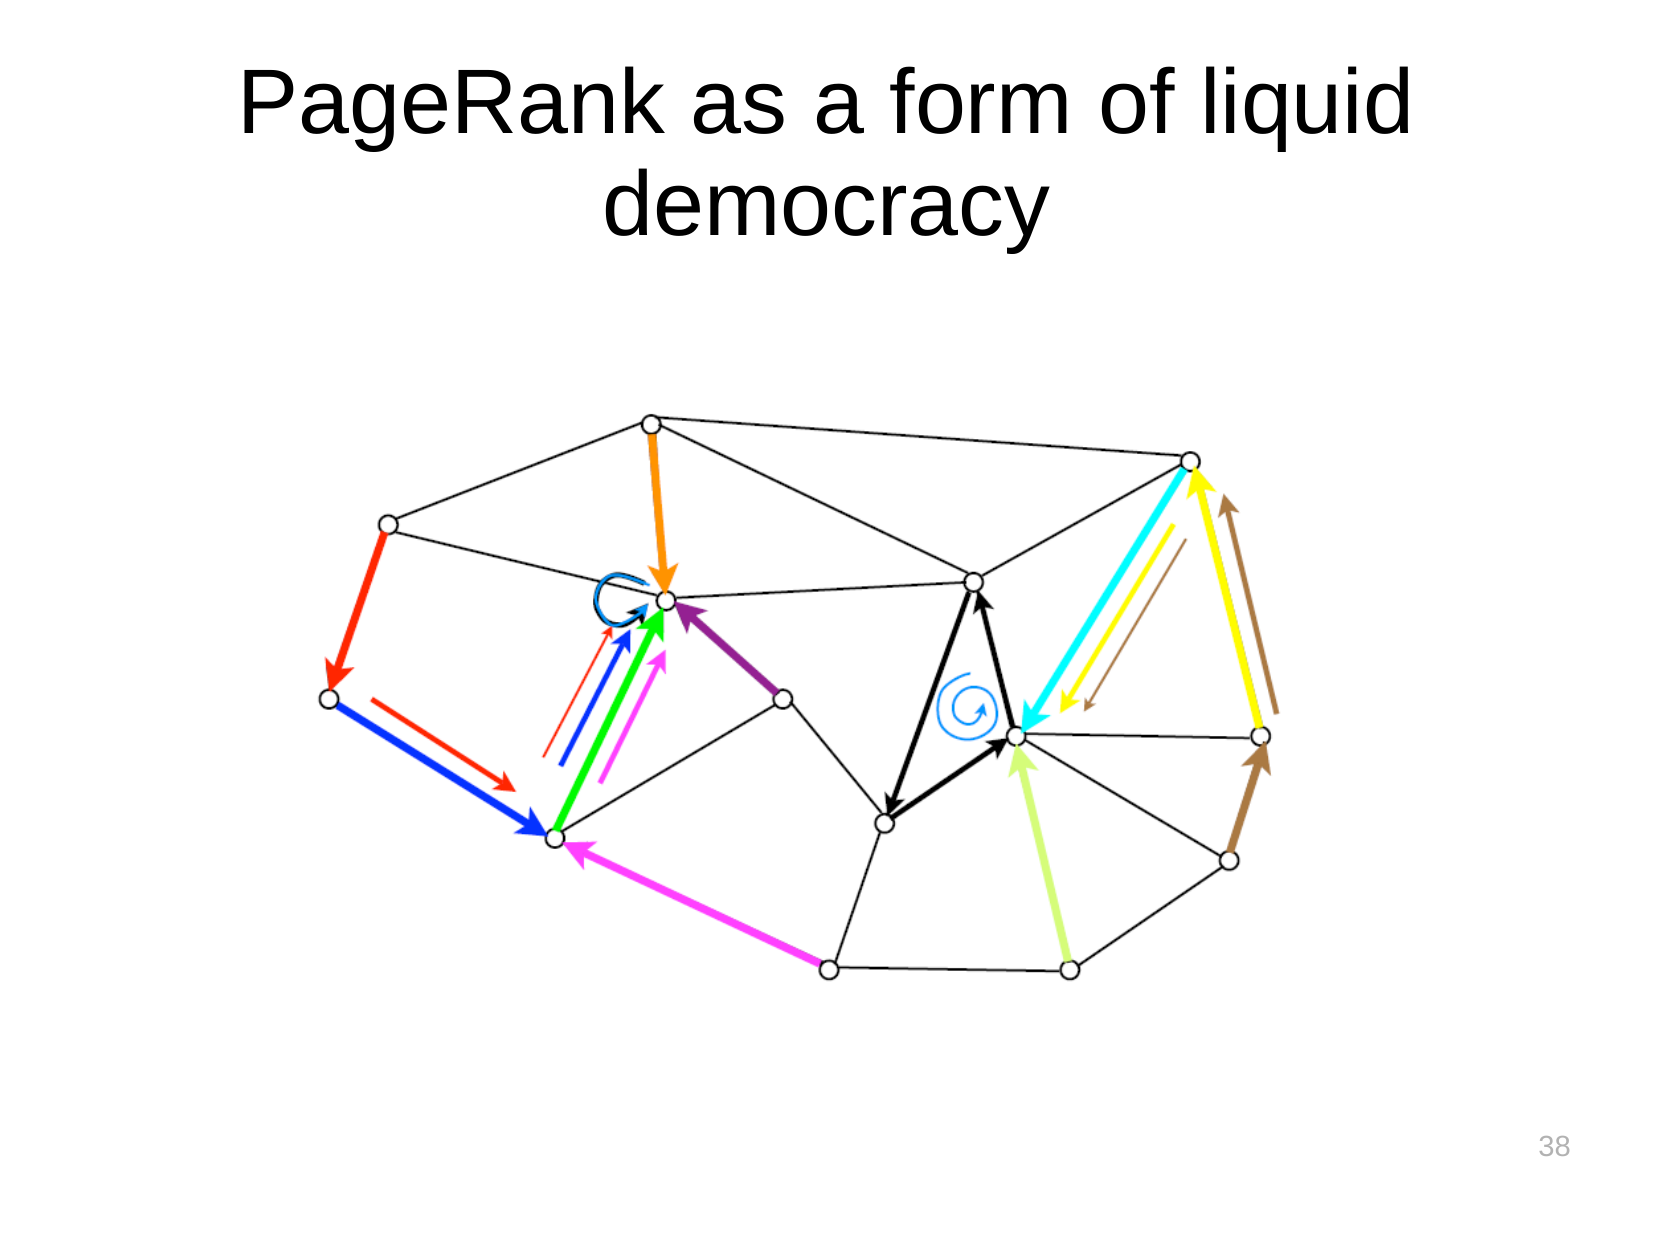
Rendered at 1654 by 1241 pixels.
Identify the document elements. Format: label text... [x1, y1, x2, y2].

picture [285, 344, 1361, 1012]
title PageRank as a form of liquid democracy [82, 49, 1571, 257]
